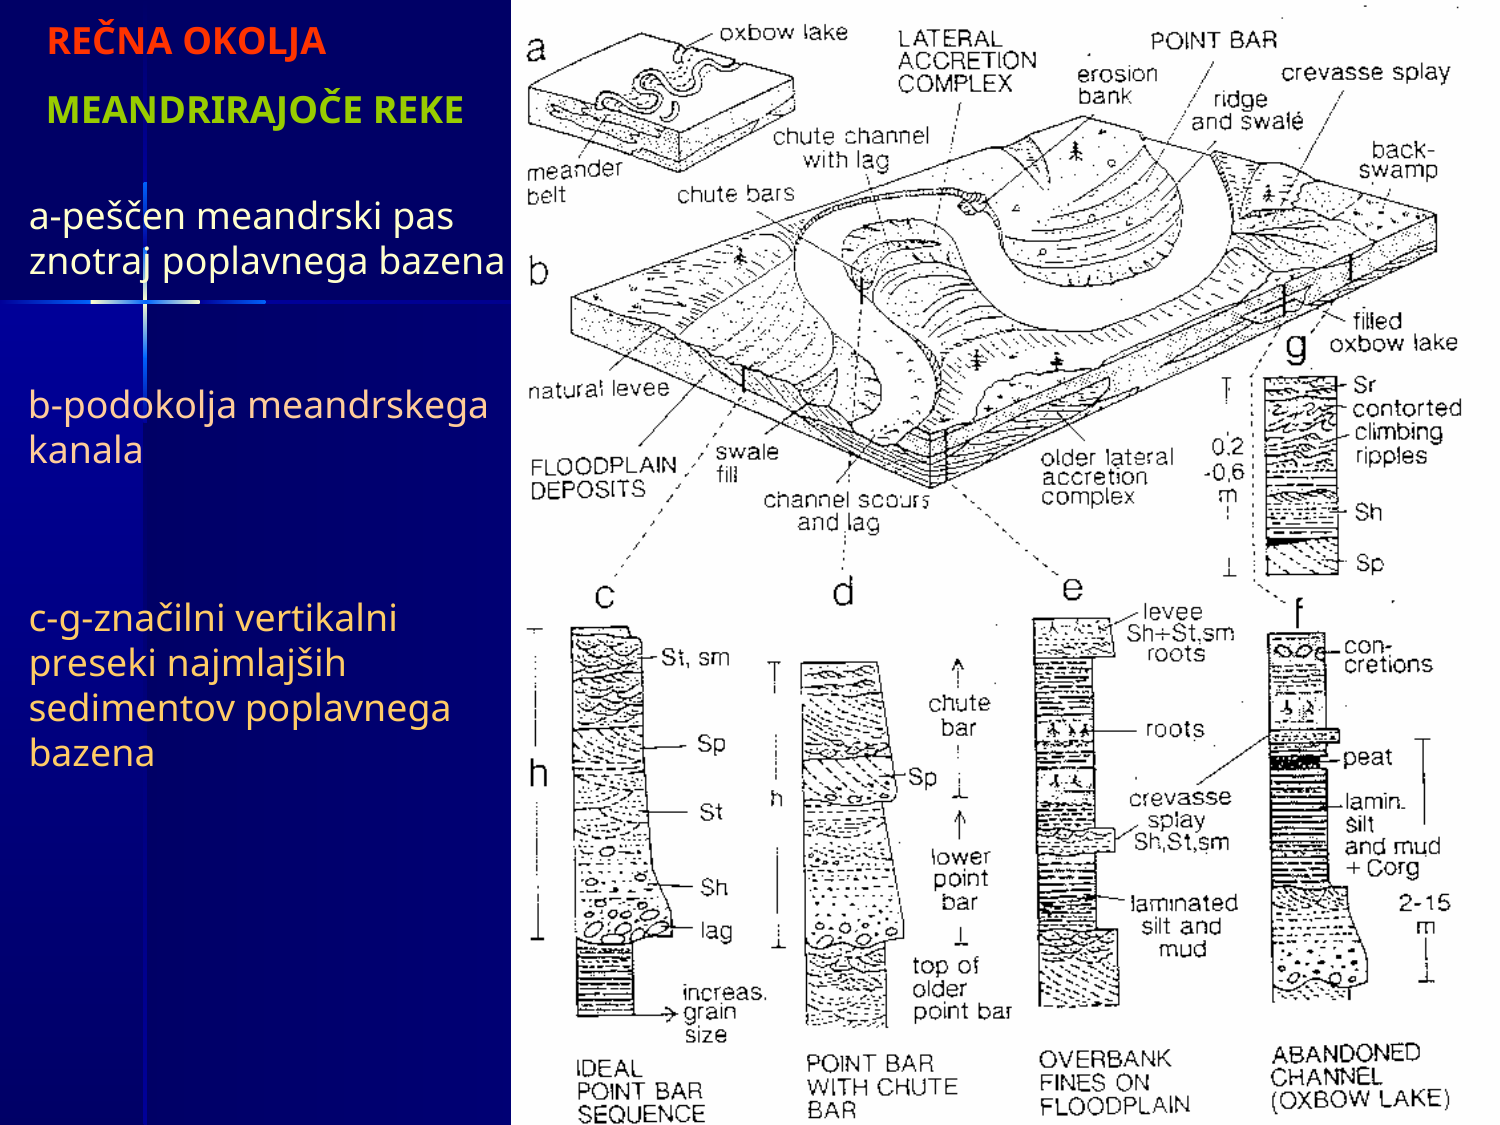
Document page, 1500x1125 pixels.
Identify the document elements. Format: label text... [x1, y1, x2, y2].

text_box MEANDRIRAJOČE REKE [30, 78, 480, 139]
text_box b-podokolja meandrskega kanala [13, 373, 505, 479]
text_box c-g-značilni vertikalni preseki najmlajših sedimentov poplavnega bazena [13, 586, 467, 782]
picture [511, 0, 1500, 1125]
text_box REČNA OKOLJA [31, 9, 342, 71]
text_box a-peščen meandrski pas znotraj poplavnega bazena [13, 184, 521, 291]
